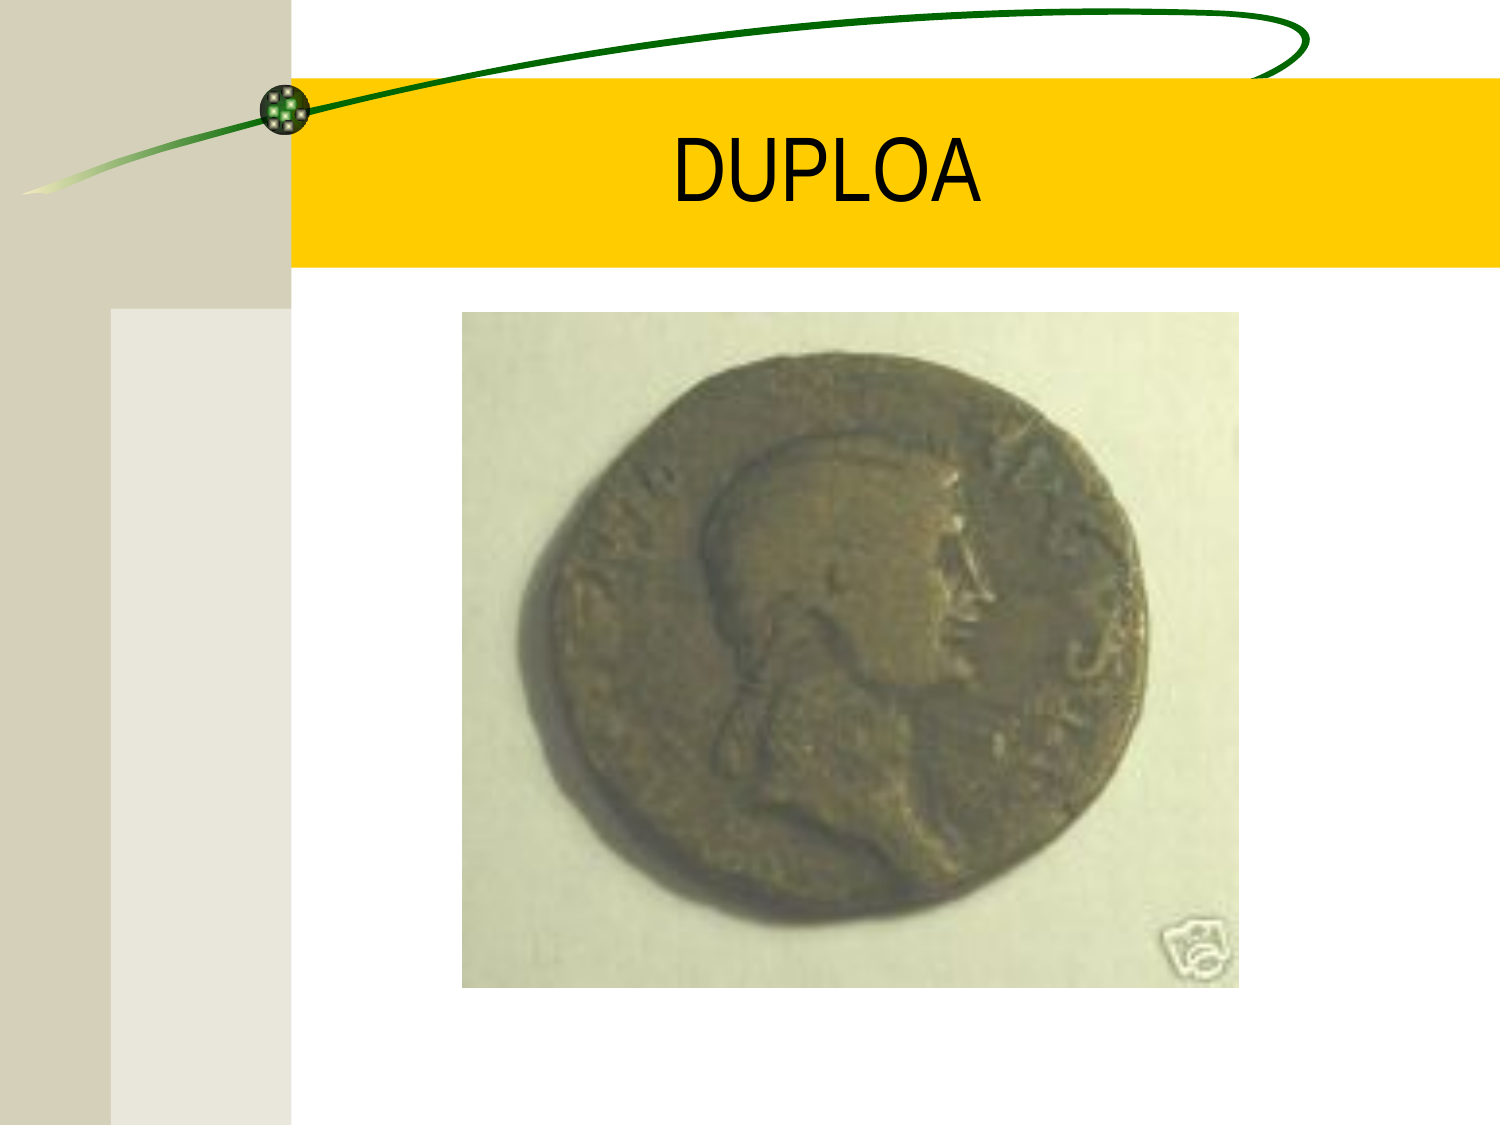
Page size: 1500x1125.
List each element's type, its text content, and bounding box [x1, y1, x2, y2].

title DUPLOA [189, 74, 1465, 263]
chart [462, 312, 1239, 988]
picture [0, 0, 292, 1125]
